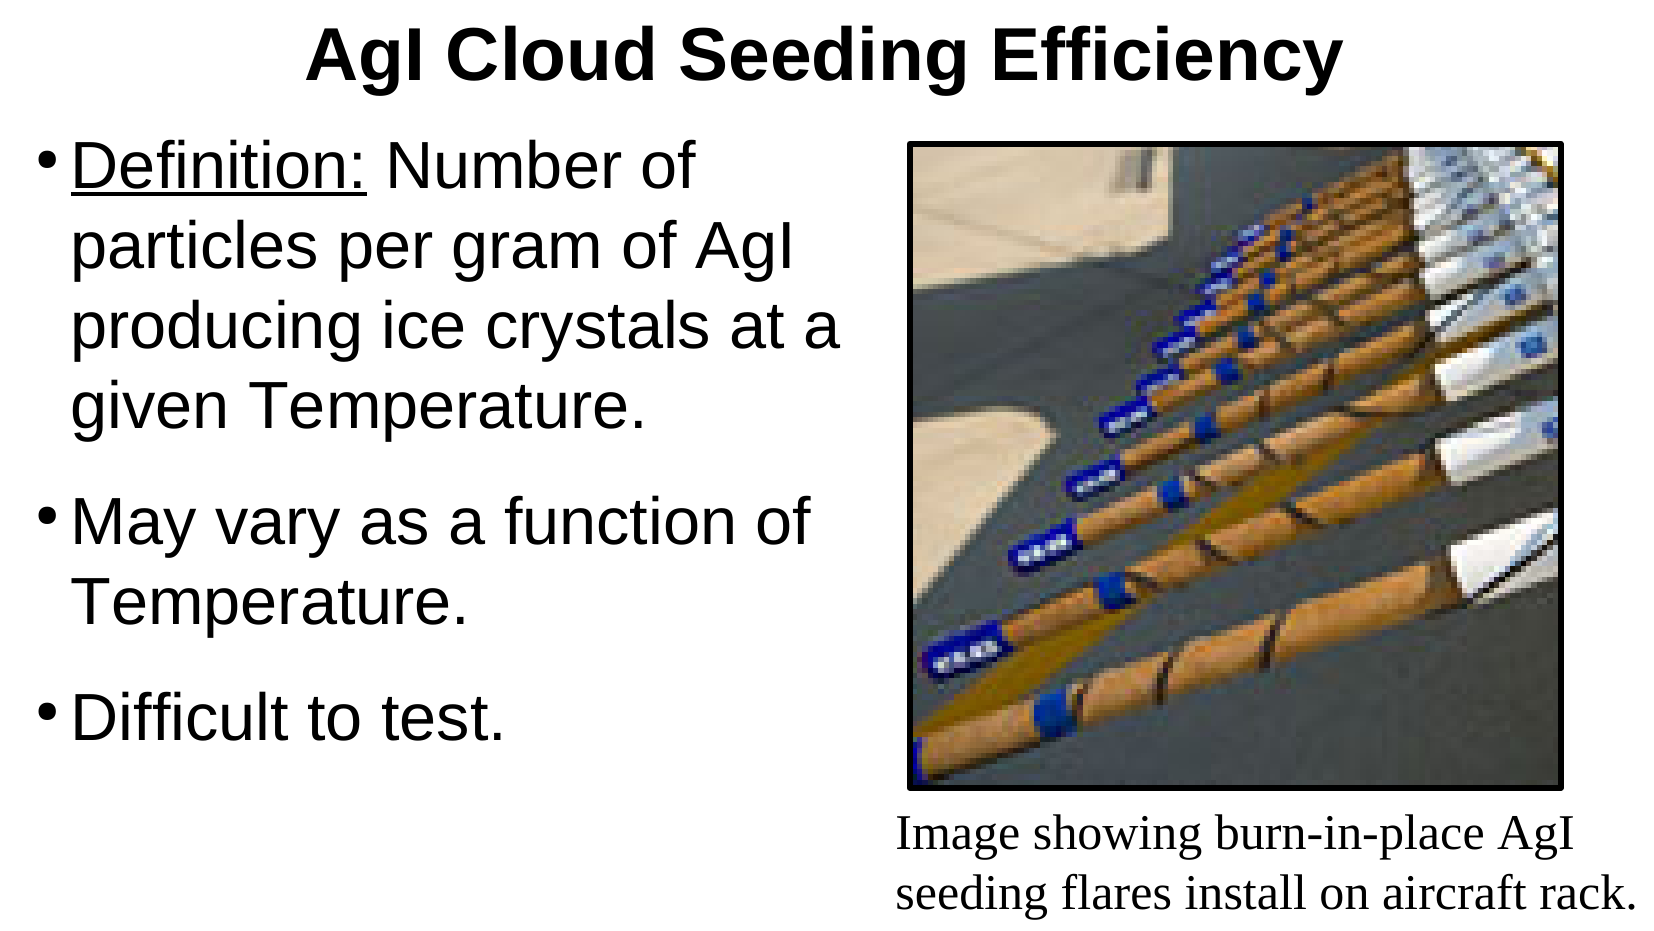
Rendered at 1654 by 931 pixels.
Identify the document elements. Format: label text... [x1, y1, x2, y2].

text_box Definition: Number of particles per gram of AgI producing ice crystals at a given Temperature. May vary as a function of Temperature. Difficult to test. [15, 114, 861, 762]
text_box Image showing burn-in-place AgI seeding flares install on aircraft rack. [885, 798, 1650, 922]
title AgI Cloud Seeding Efficiency [0, 0, 1654, 101]
picture [912, 146, 1558, 785]
